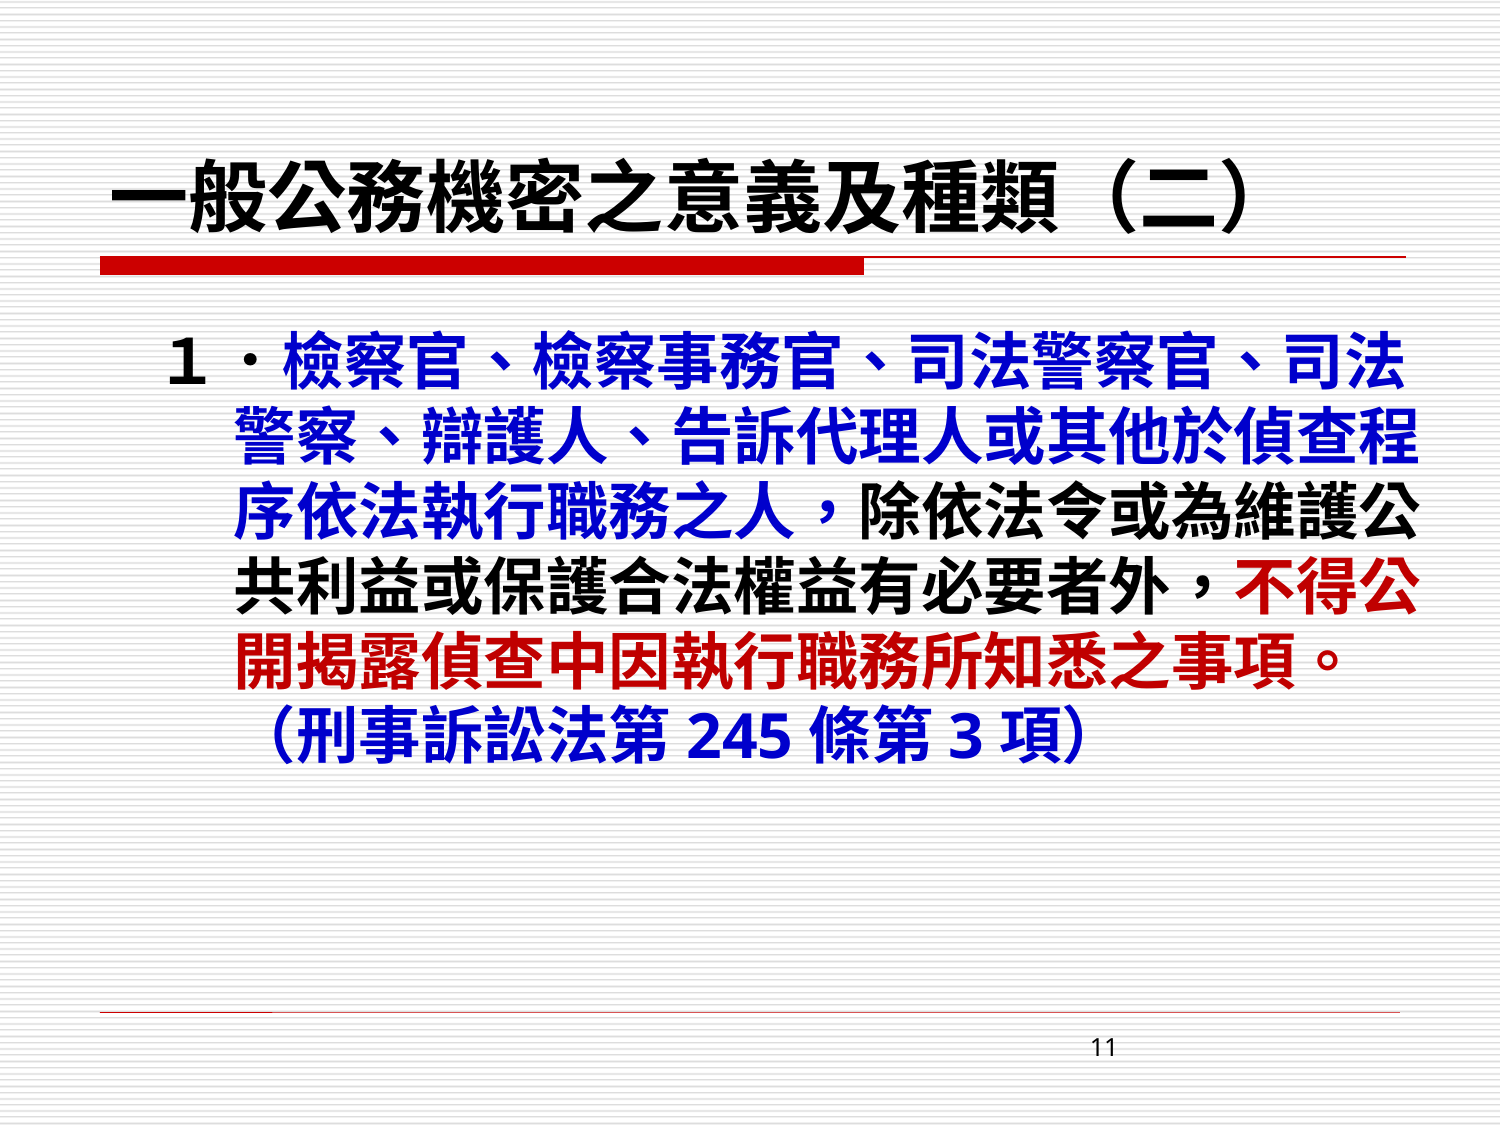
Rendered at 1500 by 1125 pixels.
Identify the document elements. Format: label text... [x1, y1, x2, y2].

title 一般公務機密之意義及種類（二） [94, 50, 1407, 250]
list １．檢察官、檢察事務官、司法警察官、司法警察、辯護人、告訴代理人或其他於偵查程序依法執行職務之人，除依法令或為維護公共利益或保護合法權益有必要者外，不得公開揭露偵查中因執行職務所知悉之事項。 （刑事訴訟法第245條第3項） [64, 314, 1440, 1040]
text_box [1074, 1024, 1400, 1103]
